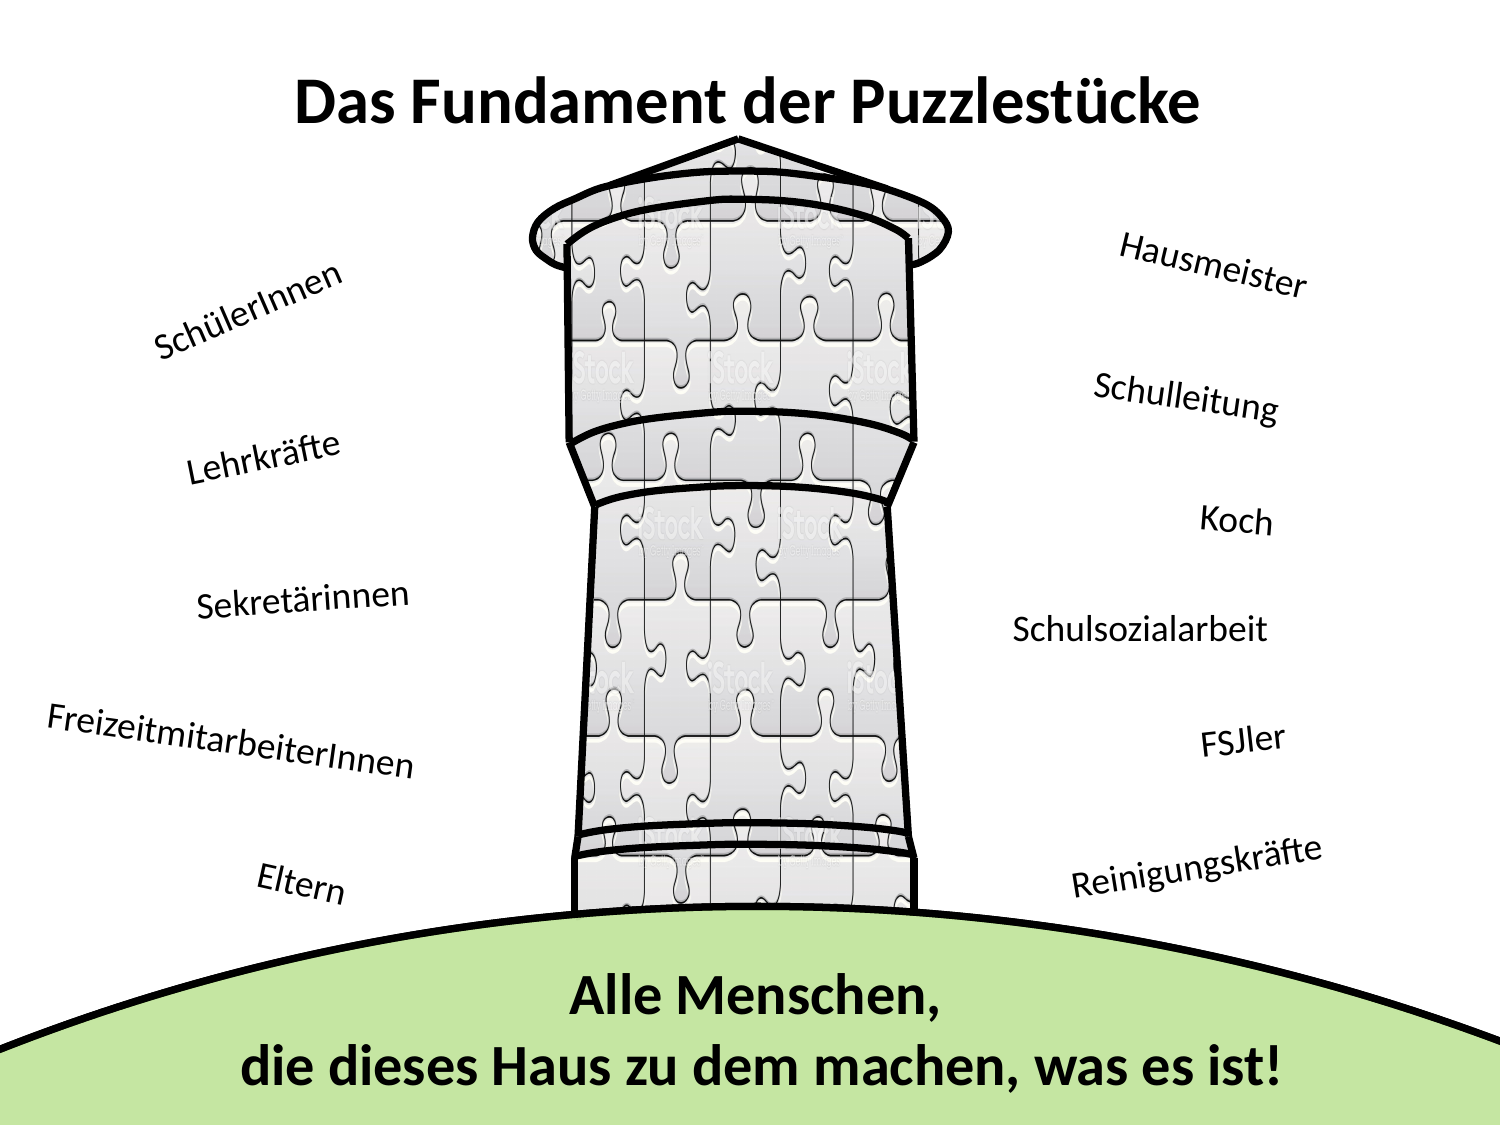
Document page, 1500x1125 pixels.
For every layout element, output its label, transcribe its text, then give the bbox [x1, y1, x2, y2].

text_box Sekretärinnen [179, 550, 538, 636]
text_box Reinigungskräfte [1052, 799, 1412, 917]
text_box FreizeitmitarbeiterInnen [29, 681, 443, 798]
text_box [583, 490, 904, 829]
text_box [337, 936, 462, 949]
text_box FSJler [1182, 679, 1500, 775]
text_box [537, 175, 944, 263]
text_box Schulsozialarbeit [998, 596, 1353, 657]
text_box Lehrkräfte [166, 373, 526, 503]
text_box Eltern [237, 839, 597, 976]
text_box [575, 415, 909, 500]
text_box [0, 980, 1500, 1125]
text_box Schulleitung [1075, 349, 1436, 460]
text_box Das Fundament der Puzzlestücke [0, 49, 1500, 144]
text_box [571, 203, 910, 437]
text_box [661, 144, 825, 173]
text_box [580, 827, 907, 851]
text_box [578, 848, 1180, 949]
text_box Koch [1183, 483, 1500, 571]
text_box Alle Menschen, die dieses Haus zu dem machen, was es ist! [207, 949, 1317, 1105]
text_box SchülerInnen [129, 184, 478, 382]
text_box Hausmeister [1100, 208, 1459, 349]
